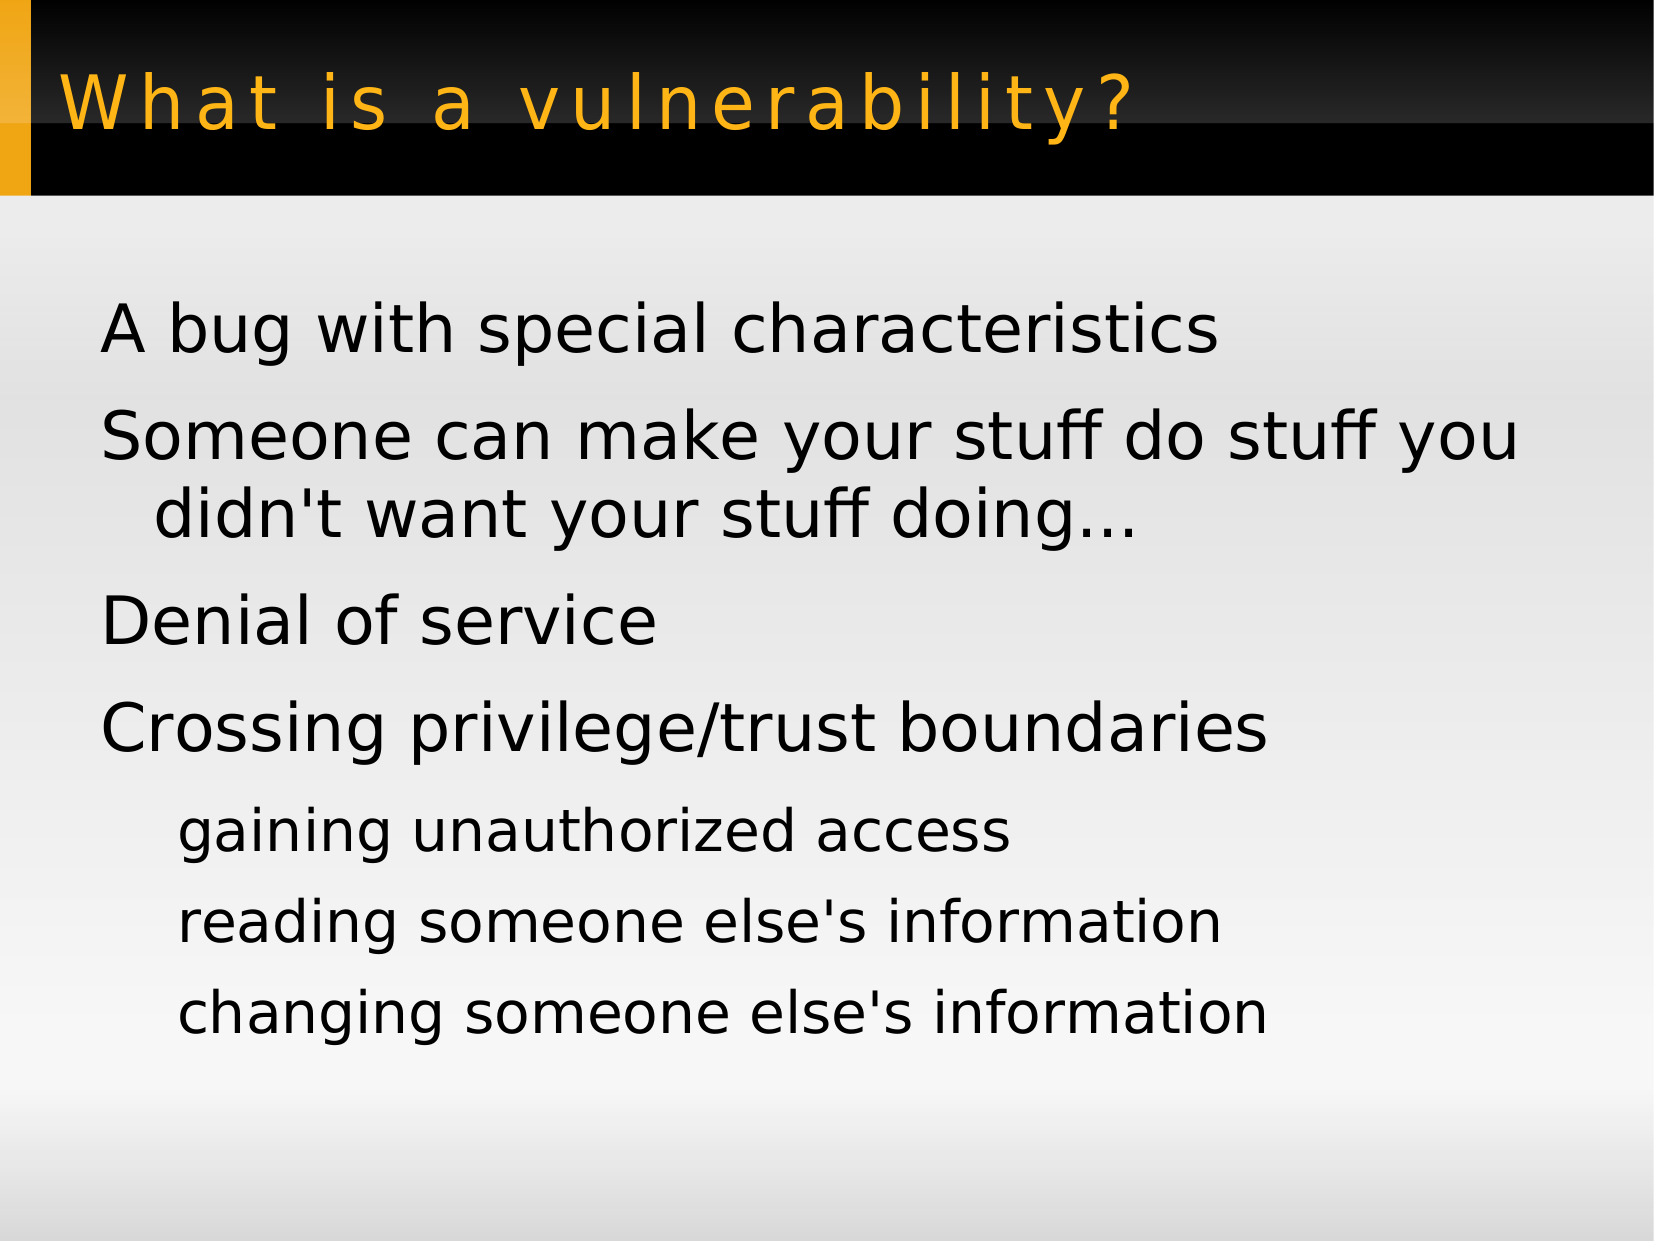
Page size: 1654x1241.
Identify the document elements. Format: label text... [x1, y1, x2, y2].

list A bug with special characteristics Someone can make your stuff do stuff you didn't want your stuff doing... Denial of service Crossing privilege/trust boundaries gaining unauthorized access reading someone else's information changing someone else's information [82, 290, 1571, 1094]
title What is a vulnerability? [59, 36, 1270, 171]
picture [0, 0, 1654, 1241]
